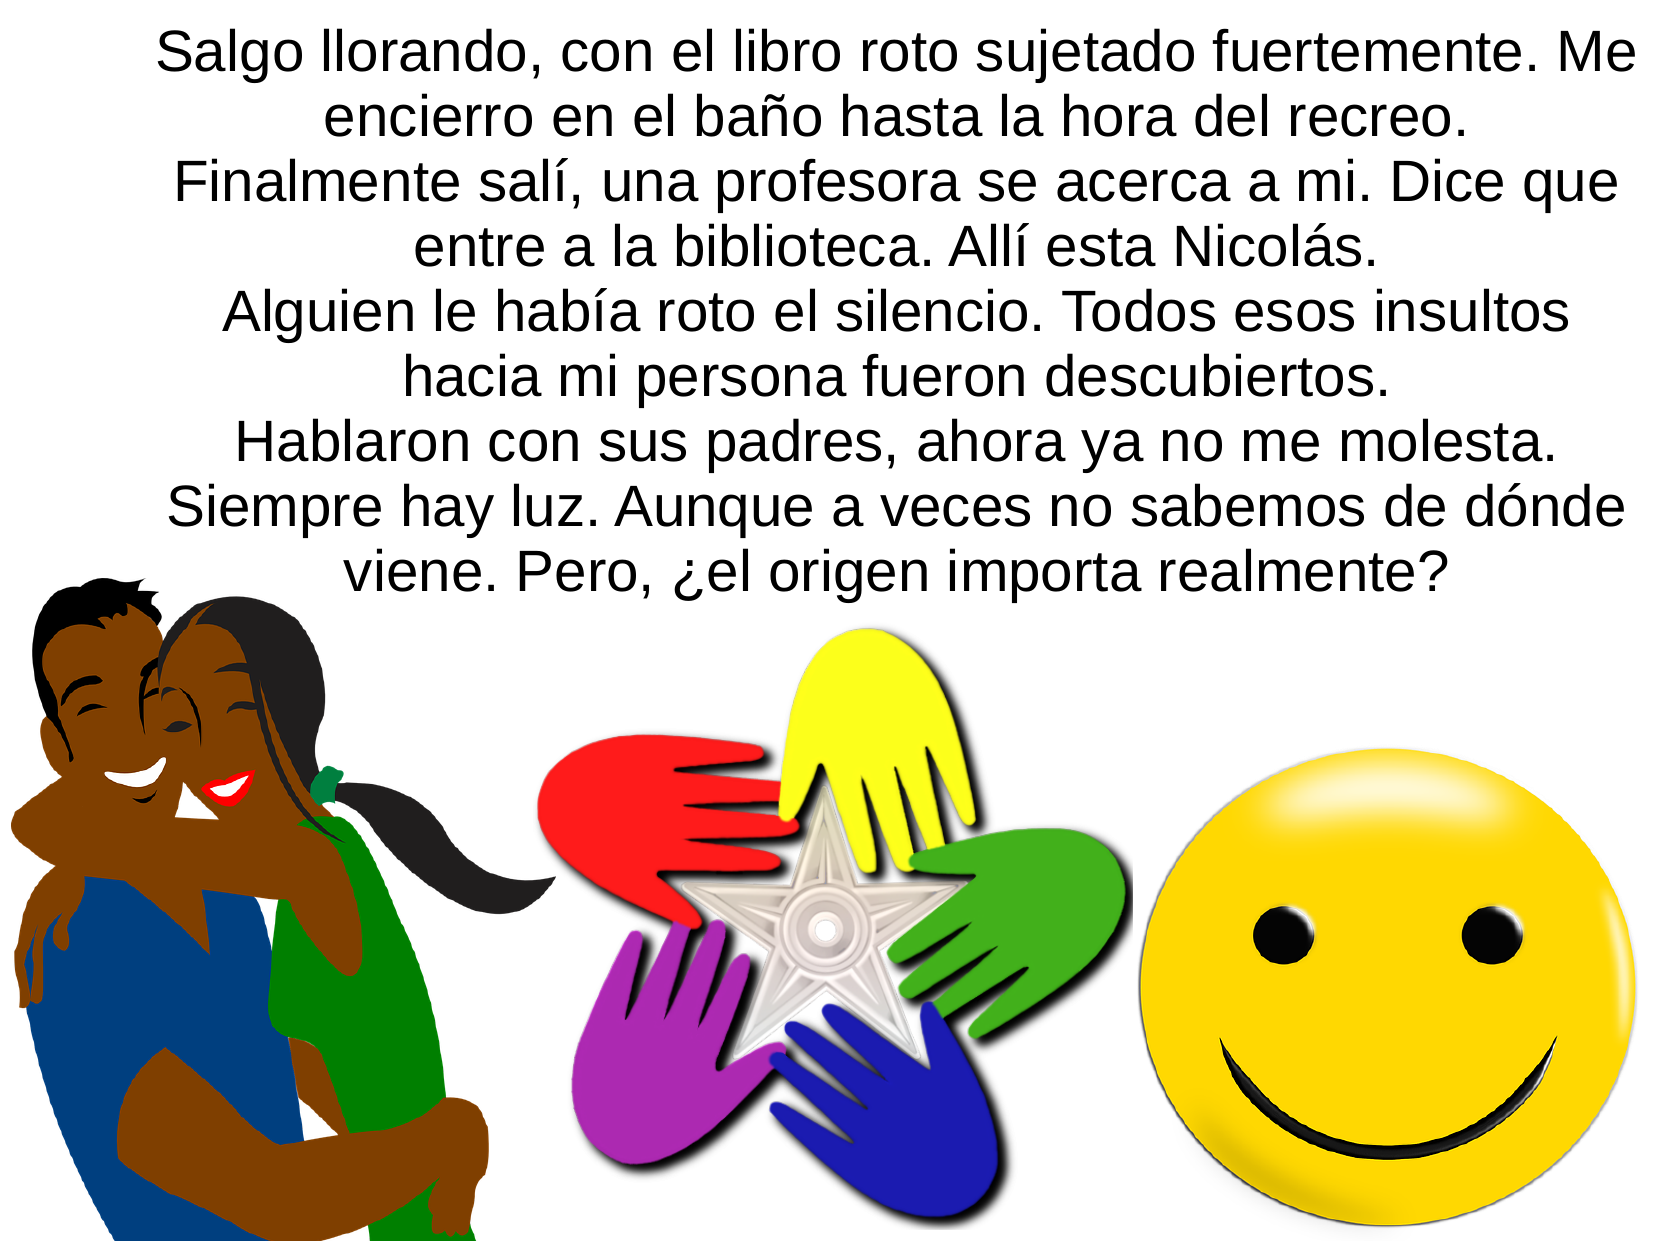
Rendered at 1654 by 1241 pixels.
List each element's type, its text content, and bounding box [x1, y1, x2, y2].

subtitle Salgo llorando, con el libro roto sujetado fuertemente. Me encierro en el baño hasta la hora del recreo. Finalmente salí, una profesora se acerca a mi. Dice que entre a la biblioteca. Allí esta Nicolás. Alguien le había roto el silencio. Todos esos insultos hacia mi persona fueron descubiertos. Hablaron con sus padres, ahora ya no me molesta. Siempre hay luz. Aunque a veces no sabemos de dónde viene. Pero, ¿el origen importa realmente? [153, 0, 1642, 673]
picture [11, 578, 1654, 1241]
